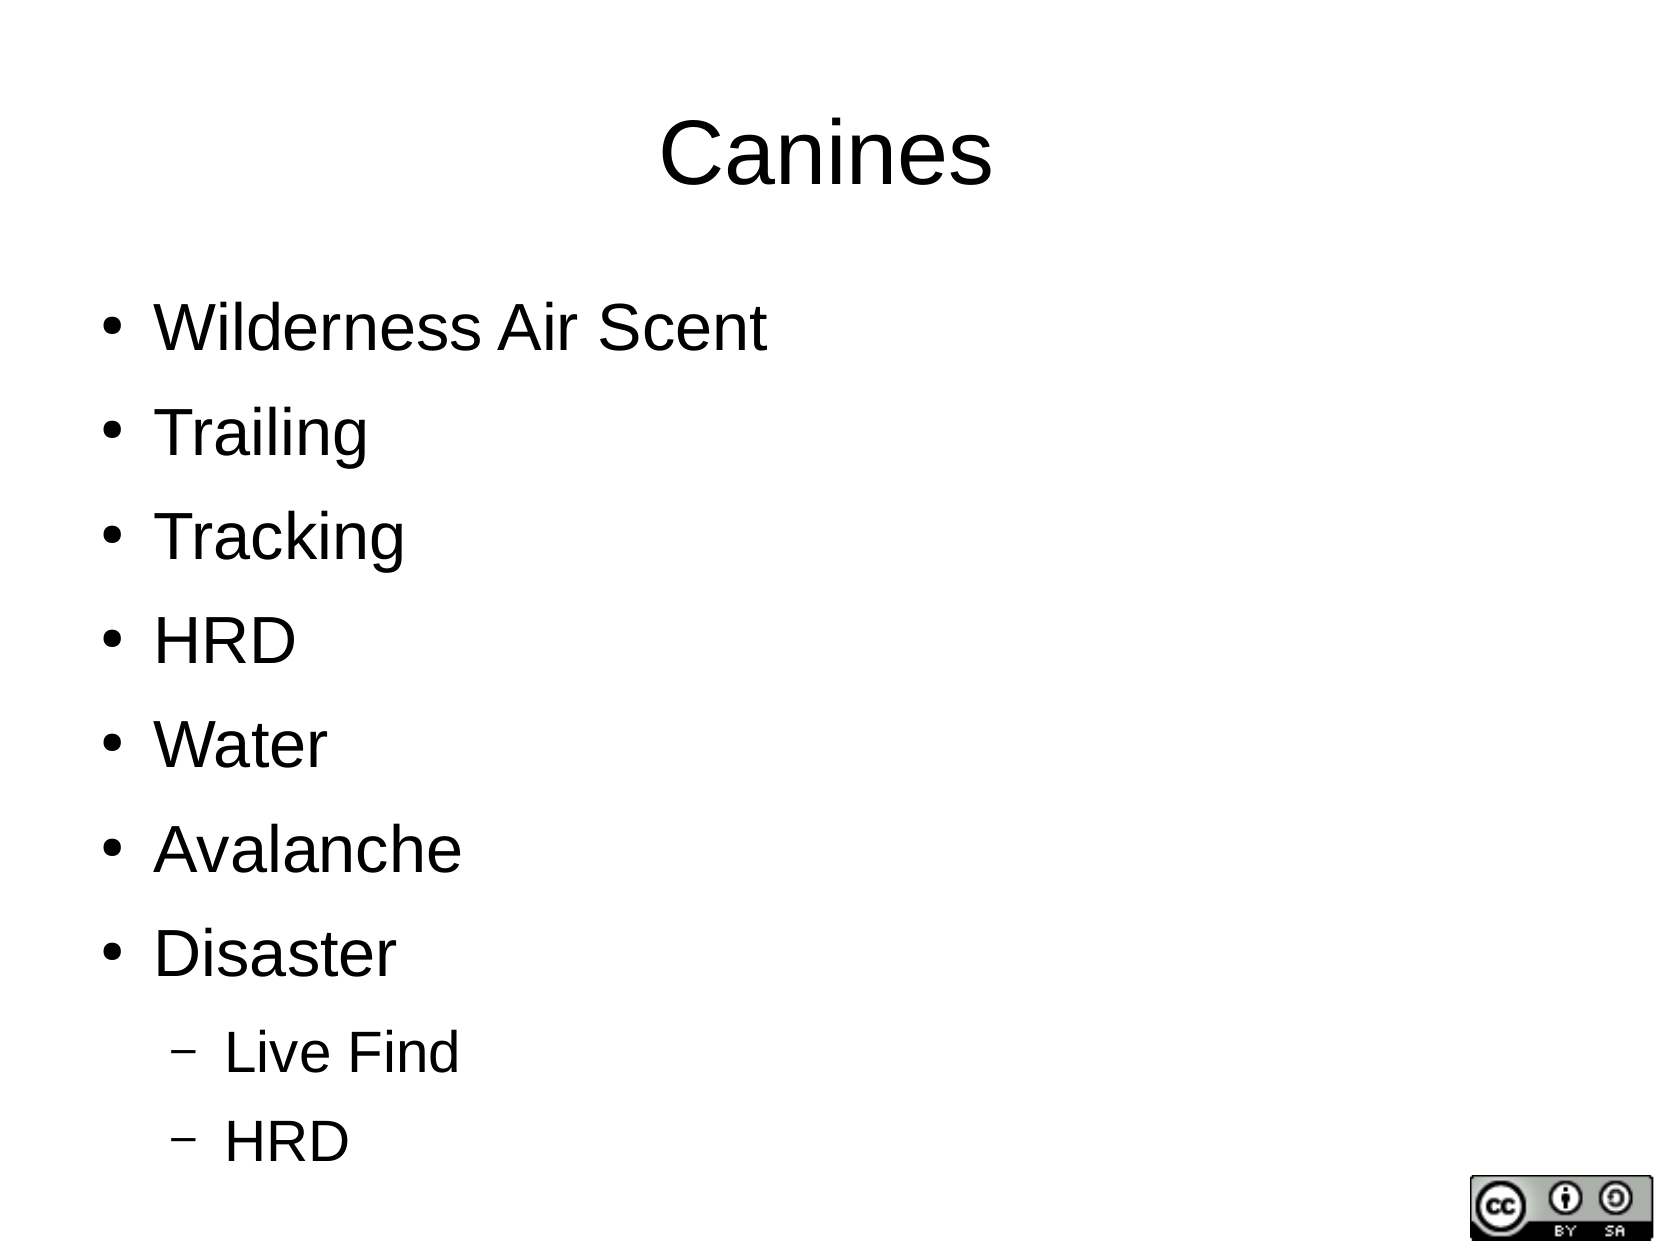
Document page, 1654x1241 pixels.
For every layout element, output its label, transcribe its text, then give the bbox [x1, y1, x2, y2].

list Wilderness Air Scent Trailing Tracking HRD Water Avalanche Disaster Live Find HRD [82, 290, 1571, 1197]
title Canines [82, 49, 1571, 257]
picture [1470, 1175, 1654, 1241]
